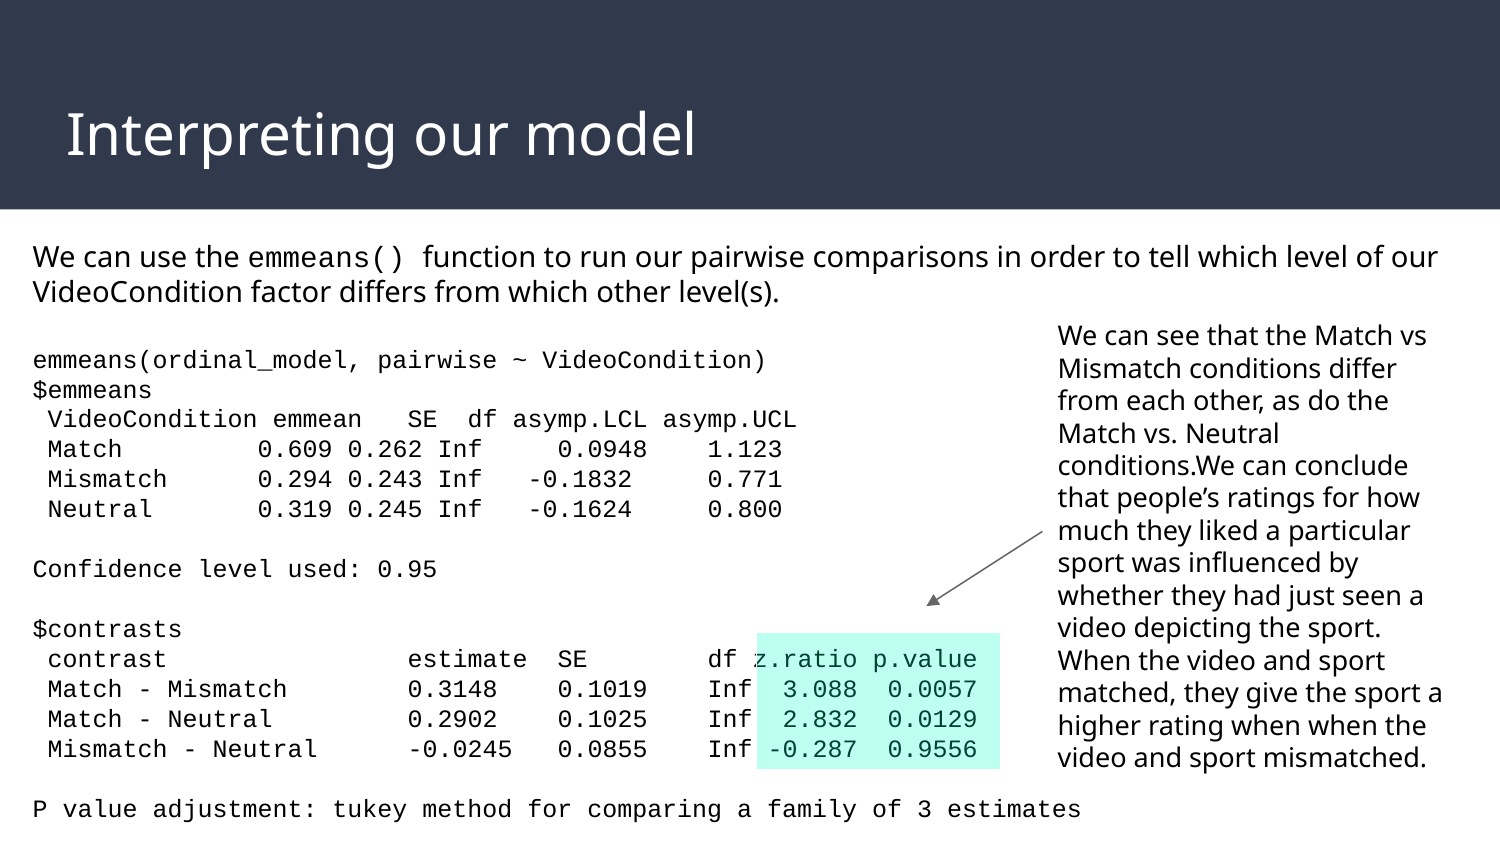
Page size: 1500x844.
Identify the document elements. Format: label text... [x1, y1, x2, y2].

text_box [756, 632, 1002, 770]
title Interpreting our model [51, 82, 1449, 185]
text_box We can see that the Match vs Mismatch conditions differ from each other, as do the Match vs. Neutral conditions.We can conclude that people’s ratings for how much they liked a particular sport was influenced by whether they had just seen a video depicting the sport. When the video and sport matched, they give the sport a higher rating when when the video and sport mismatched. [1042, 303, 1463, 759]
text_box We can use the emmeans() function to run our pairwise comparisons in order to tell which level of our VideoCondition factor differs from which other level(s). emmeans(ordinal_model, pairwise ~ VideoCondition) $emmeans VideoCondition emmean SE df asymp.LCL asymp.UCL Match 0.609 0.262 Inf 0.0948 1.123 Mismatch 0.294 0.243 Inf -0.1832 0.771 Neutral 0.319 0.245 Inf -0.1624 0.800 Confidence level used: 0.95 $contrasts contrast estimate SE df z.ratio p.value Match - Mismatch 0.3148 0.1019 Inf 3.088 0.0057 Match - Neutral 0.2902 0.1025 Inf 2.832 0.0129 Mismatch - Neutral -0.0245 0.0855 Inf -0.287 0.9556 P value adjustment: tukey method for comparing a family of 3 estimates [17, 223, 1486, 818]
